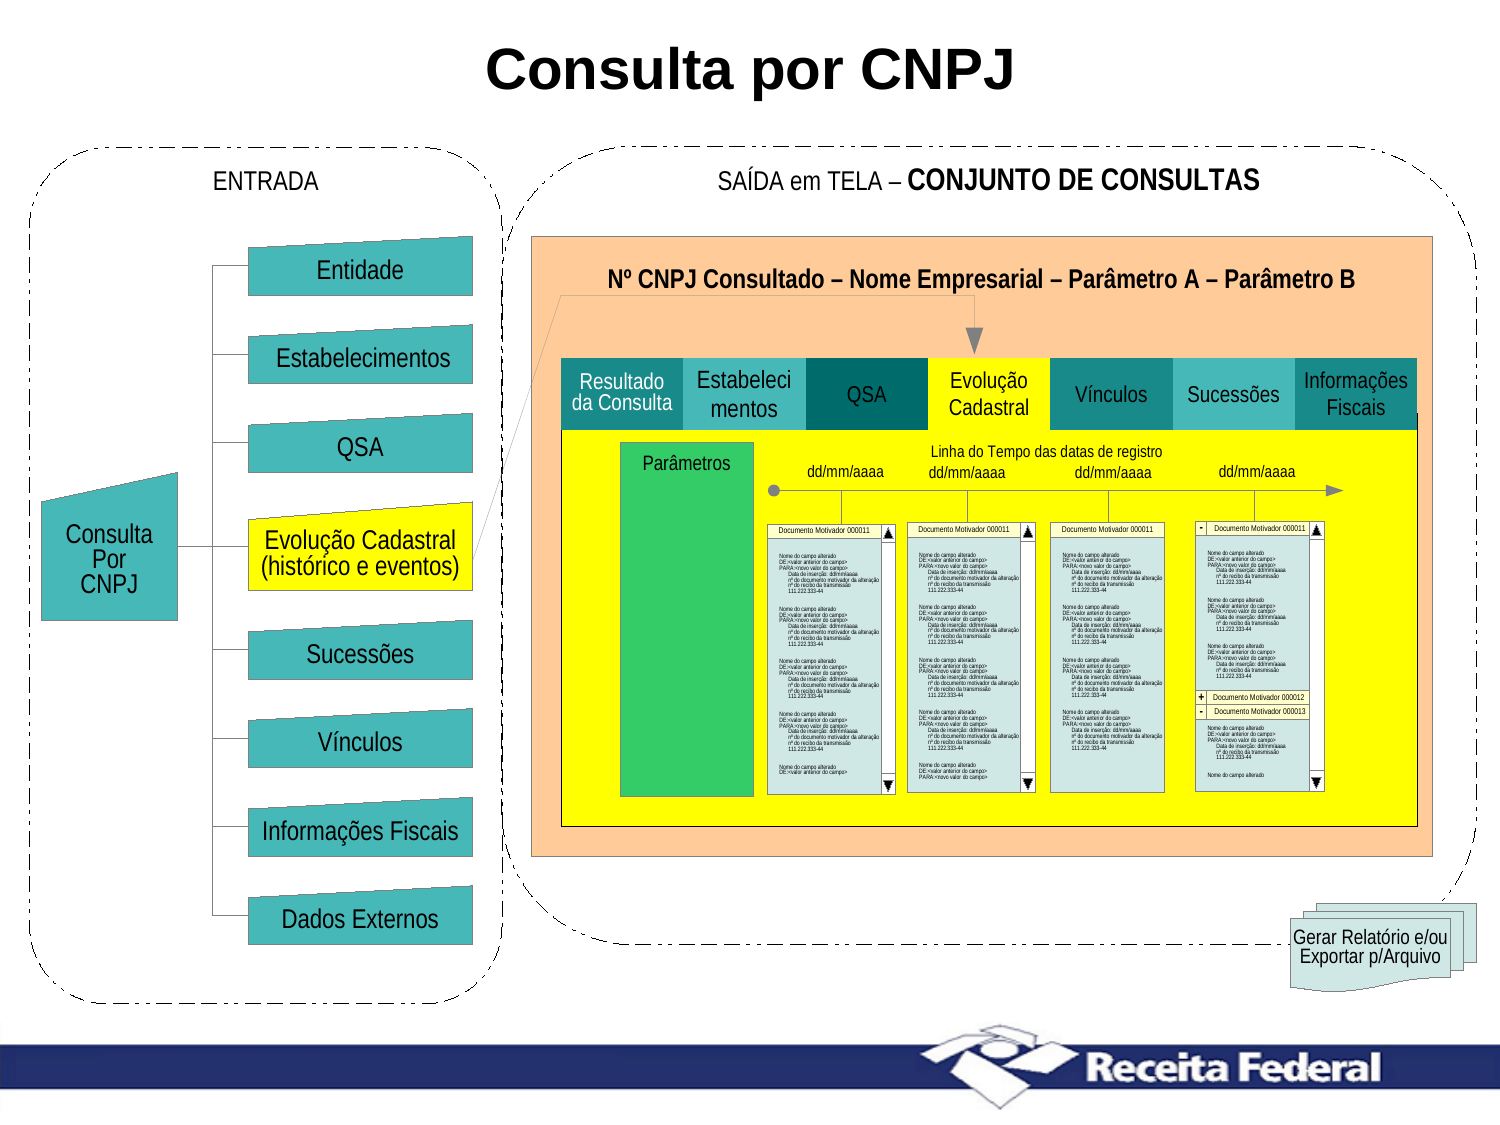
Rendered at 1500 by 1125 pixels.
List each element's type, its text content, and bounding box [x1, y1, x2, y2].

text_box Gerar Relatório e/ou Exportar p/Arquivo [1290, 903, 1477, 992]
table_header Vínculos [1050, 358, 1173, 430]
text_box Documento Motivador 000011 [907, 522, 1021, 538]
text_box Documento Motivador 000011 [767, 524, 882, 539]
text_box Parâmetros [620, 442, 754, 797]
table_header QSA [806, 358, 928, 430]
text_box QSA [248, 413, 473, 473]
text_box Linha do Tempo das datas de registro [947, 442, 1148, 464]
text_box SAÍDA em TELA – CONJUNTO DE CONSULTAS [503, 146, 1477, 945]
text_box - [1195, 705, 1207, 720]
text_box Documento Motivador 000012 [1207, 690, 1310, 705]
text_box ENTRADA [29, 147, 503, 1004]
text_box - [1195, 521, 1207, 536]
text_box [881, 774, 896, 795]
text_box [1020, 773, 1036, 793]
text_box Nome do campo alterado DE:<valor anterior do campo> PARA:<novo valor do campo> Data de inserção: dd/mm/aaaa nº do documento motivador da alteração nº do recibo da transmissão 111.222.333-44 Nome do campo alterado DE:<valor anterior do campo> PARA:<novo valor do campo> Data de inserção: dd/mm/aaaa nº do documento motivador da alteração nº do recibo da transmissão 111.222.333-44 Nome do campo alterado DE:<valor anterior do campo> PARA:<novo valor do campo> Data de inserção: dd/mm/aaaa nº do documento motivador da alteração nº do recibo da transmissão 111.222.333-44 Nome do campo alterado DE:<valor anterior do campo> PARA:<novo valor do campo> Data de inserção: dd/mm/aaaa nº do documento motivador da alteração nº do recibo da transmissão 111.222.333-44 [1050, 538, 1165, 793]
text_box [1020, 522, 1036, 541]
text_box [1309, 521, 1325, 539]
text_box dd/mm/aaaa [798, 462, 894, 485]
text_box Nome do campo alterado DE:<valor anterior do campo> PARA:<novo valor do campo> Data de inserção: dd/mm/aaaa nº do documento motivador da alteração nº do recibo da transmissão 111.222.333-44 Nome do campo alterado DE:<valor anterior do campo> PARA:<novo valor do campo> Data de inserção: dd/mm/aaaa nº do documento motivador da alteração nº do recibo da transmissão 111.222.333-44 Nome do campo alterado DE:<valor anterior do campo> PARA:<novo valor do campo> Data de inserção: dd/mm/aaaa nº do documento motivador da alteração nº do recibo da transmissão 111.222.333-44 Nome do campo alterado DE:<valor anterior do campo> PARA:<novo valor do campo> Data de inserção: dd/mm/aaaa nº do documento motivador da alteração nº do recibo da transmissão 111.222.333-44 Nome do campo alterado DE:<valor anterior do campo> [767, 539, 881, 795]
table_header Informações Fiscais [1295, 358, 1417, 430]
text_box dd/mm/aaaa [919, 463, 1015, 486]
table_header Sucessões [1173, 358, 1295, 430]
table_header Evolução Cadastral [928, 358, 1050, 430]
text_box Nome do campo alterado DE:<valor anterior do campo> PARA:<novo valor do campo> Data de inserção: dd/mm/aaaa nº do recibo da transmissão 111.222.333-44 Nome do campo alterado DE:<valor anterior do campo> PARA:<novo valor do campo> Data de inserção: dd/mm/aaaa nº do recibo da transmissão 111.222.333-44 Nome do campo alterado DE:<valor anterior do campo> PARA:<novo valor do campo> Data de inserção: dd/mm/aaaa nº do recibo da transmissão 111.222.333-44 Nome do campo alterado DE:<valor anterior do campo> PARA:<novo valor do campo> Data de inserção: dd/mm/aaaa nº do recibo da transmissão 111.222.333-44 Nome do campo alterado [1195, 536, 1309, 690]
table_header Estabelecimentos [683, 358, 806, 430]
text_box dd/mm/aaaa [1066, 463, 1162, 486]
text_box [1309, 771, 1325, 792]
text_box [1309, 540, 1325, 770]
chart [0, 1021, 1500, 1113]
text_box Dados Externos [248, 885, 473, 945]
text_box Entidade [248, 236, 473, 296]
text_box Nome do campo alterado DE:<valor anterior do campo> PARA:<novo valor do campo> Data de inserção: dd/mm/aaaa nº do documento motivador da alteração nº do recibo da transmissão 111.222.333-44 Nome do campo alterado DE:<valor anterior do campo> PARA:<novo valor do campo> Data de inserção: dd/mm/aaaa nº do documento motivador da alteração nº do recibo da transmissão 111.222.333-44 Nome do campo alterado DE:<valor anterior do campo> PARA:<novo valor do campo> Data de inserção: dd/mm/aaaa nº do documento motivador da alteração nº do recibo da transmissão 111.222.333-44 Nome do campo alterado DE:<valor anterior do campo> PARA:<novo valor do campo> Data de inserção: dd/mm/aaaa nº do documento motivador da alteração nº do recibo da transmissão 111.222.333-44 Nome do campo alterado DE:<valor anterior do campo> PARA:<novo valor do campo> [907, 538, 1020, 793]
text_box Consulta por CNPJ [24, 29, 1477, 110]
text_box Estabelecimentos [248, 324, 473, 384]
text_box + [1195, 690, 1207, 705]
text_box Informações Fiscais [248, 797, 473, 857]
text_box Sucessões [248, 620, 473, 680]
text_box [881, 543, 896, 773]
text_box [881, 524, 896, 542]
text_box Documento Motivador 000013 [1207, 705, 1310, 720]
text_box Vínculos [248, 708, 473, 768]
text_box Documento Motivador 000011 [1207, 521, 1310, 536]
table_header Resultado da Consulta [561, 358, 683, 430]
text_box Evolução Cadastral (histórico e eventos) [248, 501, 473, 591]
text_box [1020, 542, 1036, 772]
text_box Documento Motivador 000011 [1050, 522, 1165, 538]
text_box dd/mm/aaaa [1209, 462, 1306, 485]
